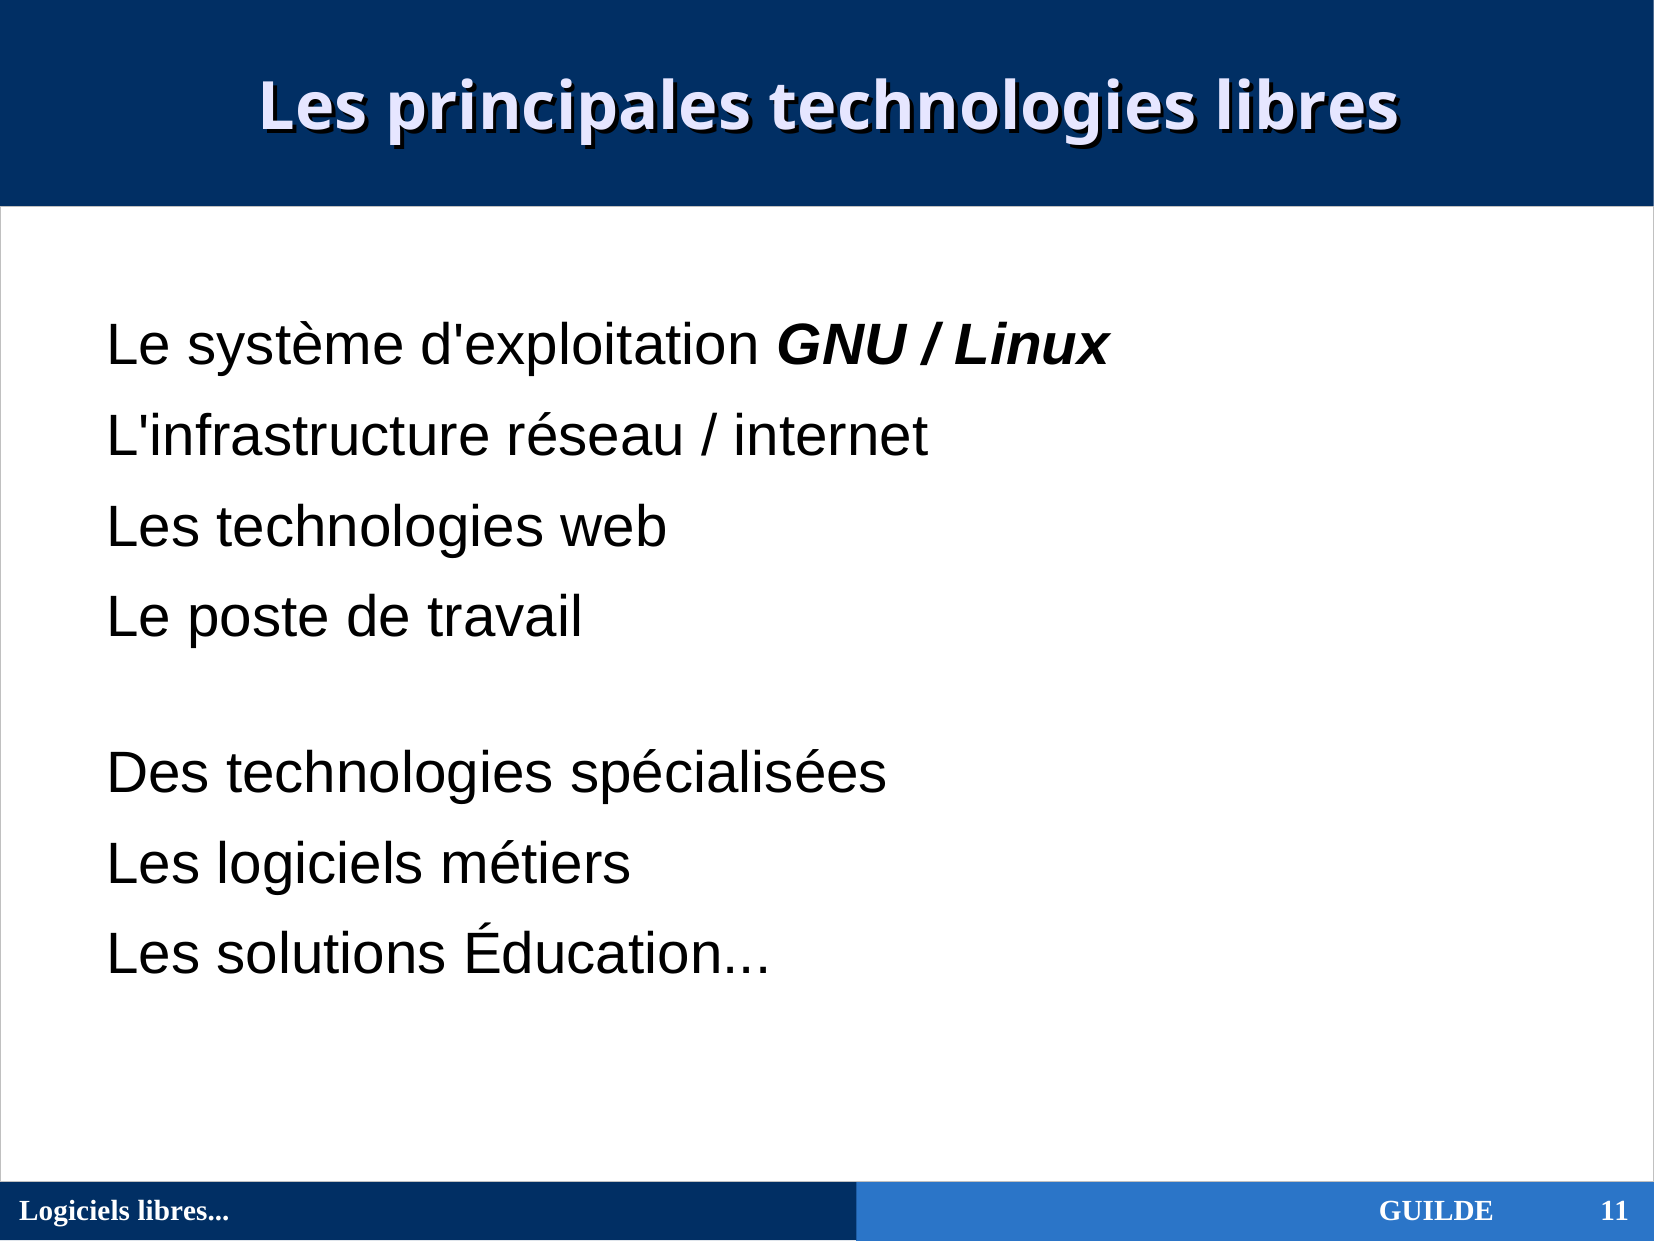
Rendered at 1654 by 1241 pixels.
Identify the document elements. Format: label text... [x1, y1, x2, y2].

list Le système d'exploitation GNU / Linux L'infrastructure réseau / internet Les technologies web Le poste de travail Des technologies spécialisées Les logiciels métiers Les solutions Éducation... [88, 312, 1595, 1008]
title Les principales technologies libres [123, 0, 1536, 208]
